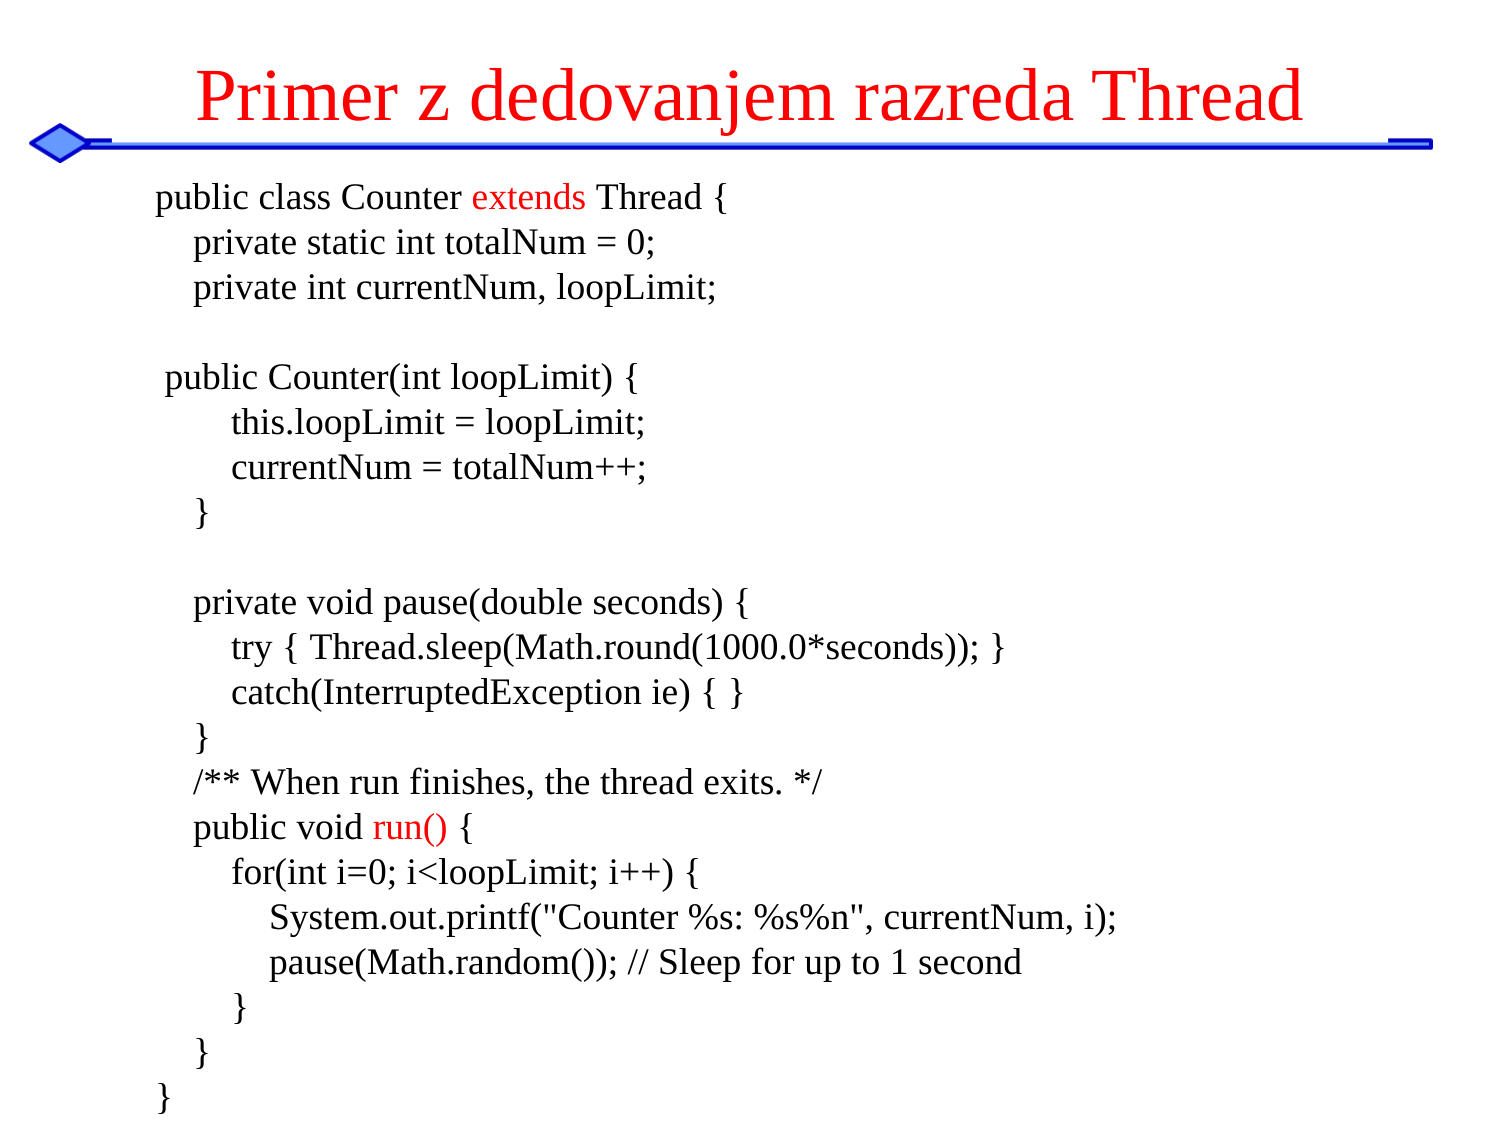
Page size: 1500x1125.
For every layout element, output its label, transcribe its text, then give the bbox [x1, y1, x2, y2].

title Primer z dedovanjem razreda Thread [111, 37, 1389, 143]
picture [28, 122, 1434, 164]
text_box public class Counter extends Thread { private static int totalNum = 0; private int currentNum, loopLimit; public Counter(int loopLimit) { this.loopLimit = loopLimit; currentNum = totalNum++; } private void pause(double seconds) { try { Thread.sleep(Math.round(1000.0*seconds)); } catch(InterruptedException ie) { } } /** When run finishes, the thread exits. */ public void run() { for(int i=0; i<loopLimit; i++) { System.out.printf("Counter %s: %s%n", currentNum, i); pause(Math.random()); // Sleep for up to 1 second } } } [140, 164, 1339, 1125]
